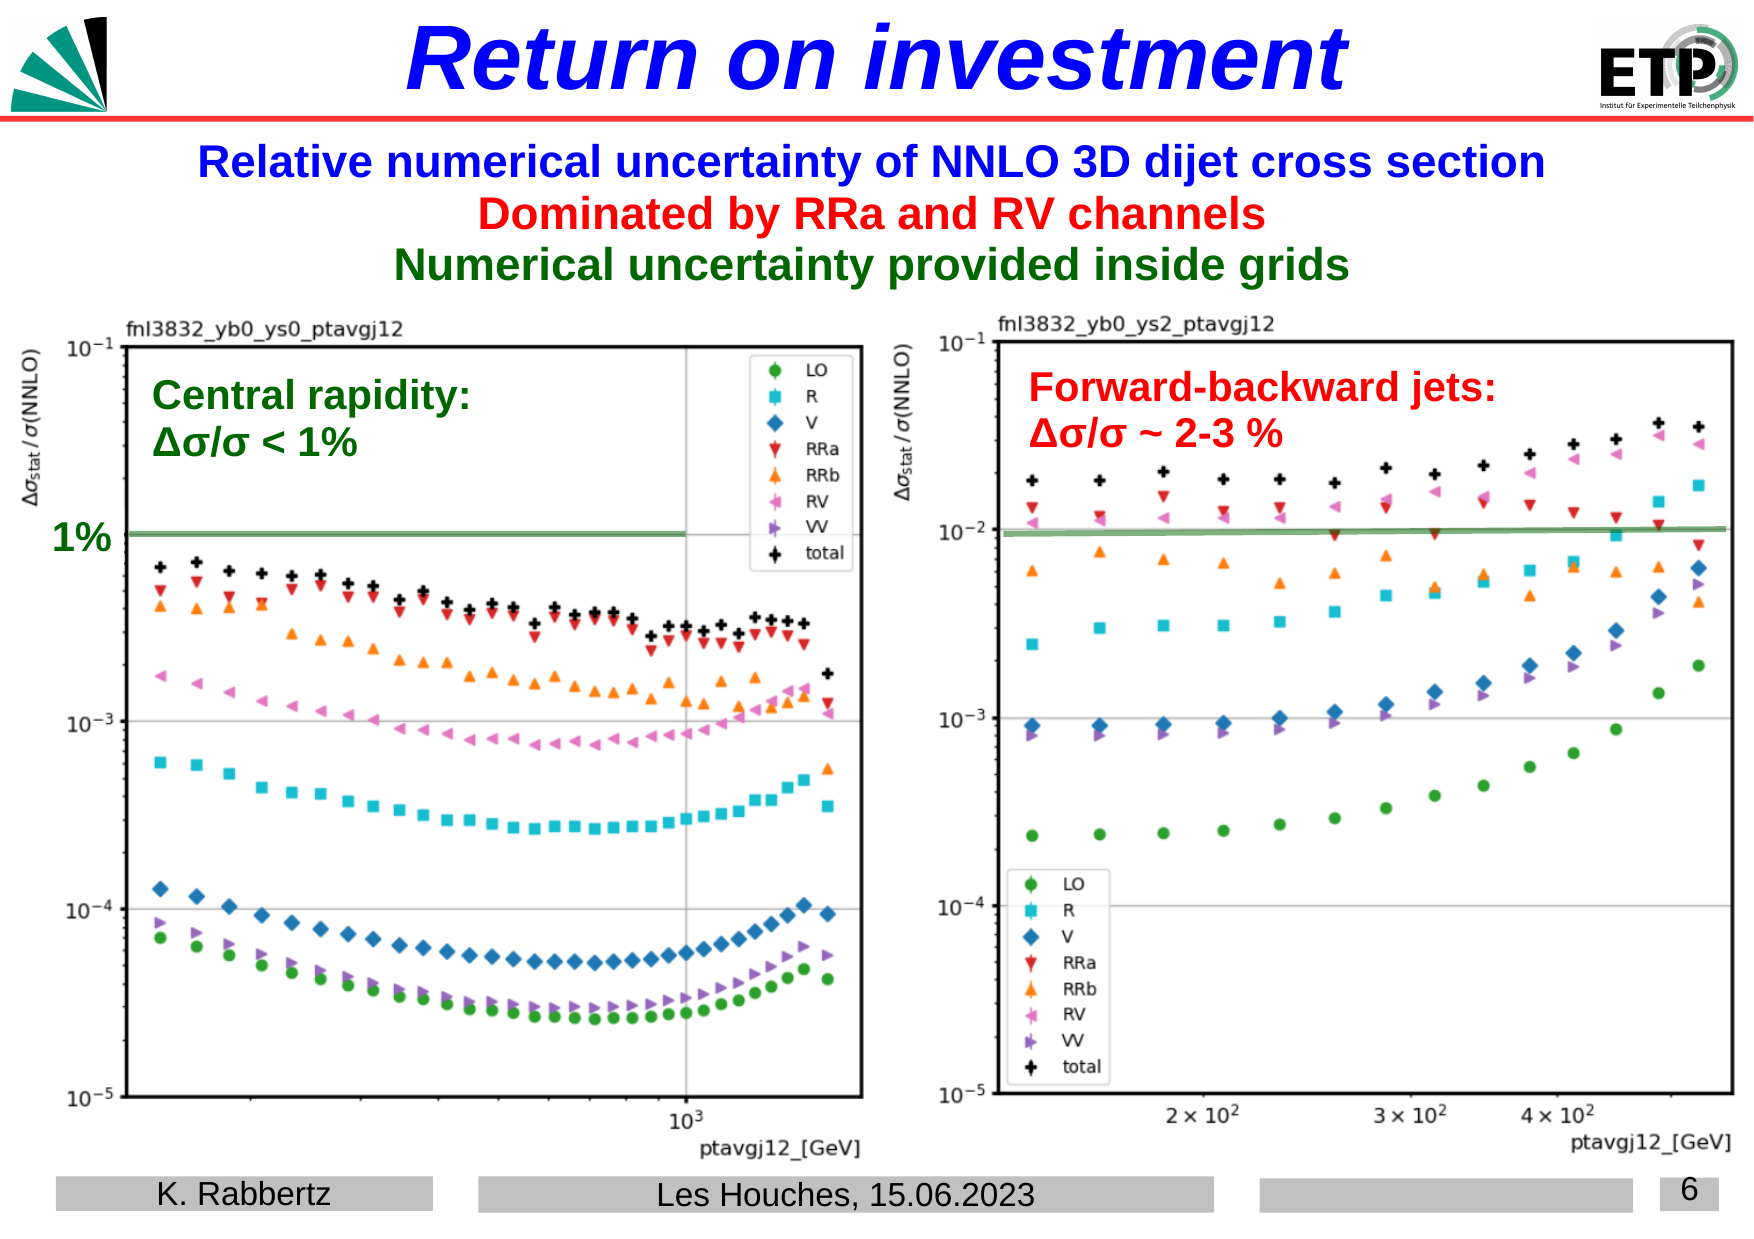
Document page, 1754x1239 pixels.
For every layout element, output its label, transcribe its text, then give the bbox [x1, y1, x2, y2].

picture [14, 312, 869, 1164]
title Return on investment [124, 0, 1630, 116]
text_box [1003, 526, 1727, 537]
text_box [129, 530, 686, 537]
text_box Central rapidity: Δσ/σ < 1% [139, 366, 484, 471]
text_box Forward-backward jets: Δσ/σ ~ 2-3 % [1016, 357, 1510, 463]
picture [886, 309, 1741, 1159]
text_box 1% [40, 507, 125, 567]
text_box Relative numerical uncertainty of NNLO 3D dijet cross section Dominated by RRa and RV channels Numerical uncertainty provided inside grids [185, 130, 1568, 297]
picture [1630, 17, 1745, 112]
picture [11, 17, 107, 113]
